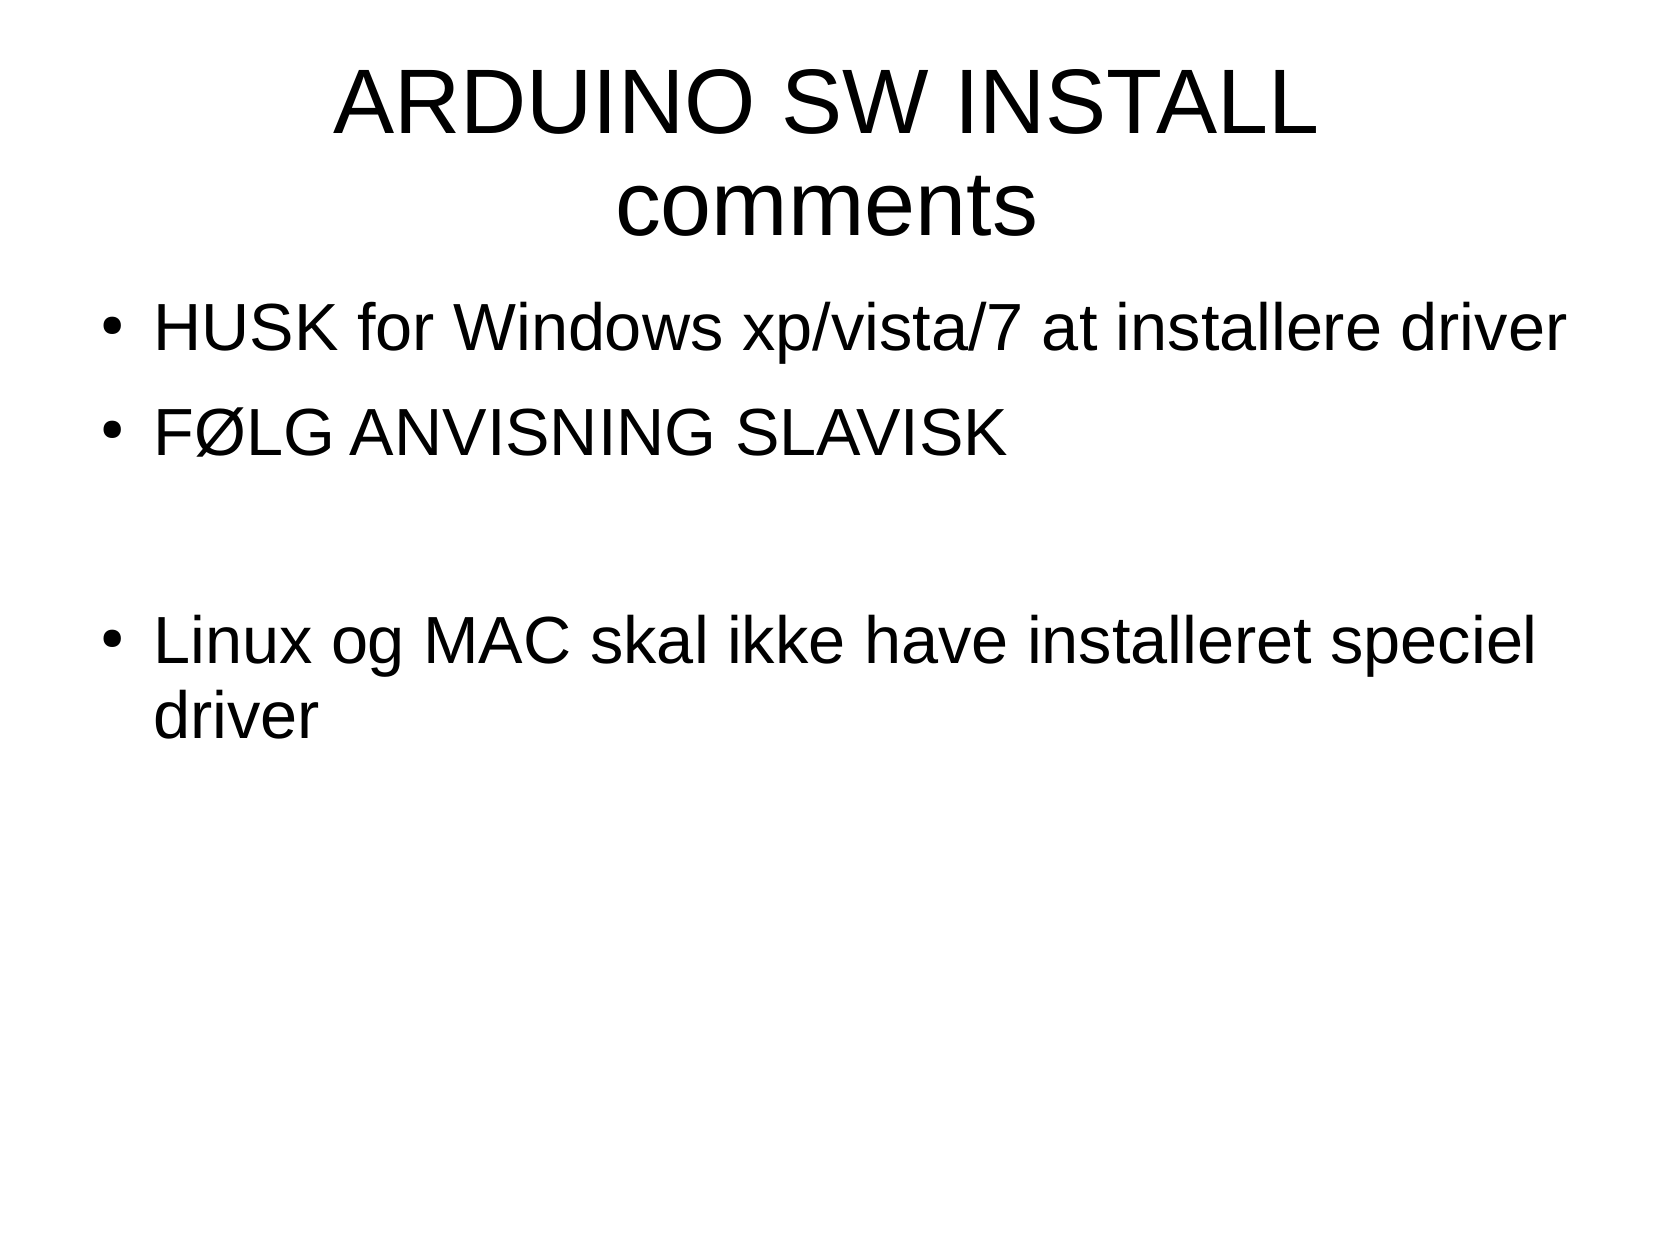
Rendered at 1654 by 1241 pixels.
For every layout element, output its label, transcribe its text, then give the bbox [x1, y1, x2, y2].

list HUSK for Windows xp/vista/7 at installere driver FØLG ANVISNING SLAVISK Linux og MAC skal ikke have installeret speciel driver [82, 290, 1571, 1109]
title ARDUINO SW INSTALL comments [82, 49, 1571, 257]
